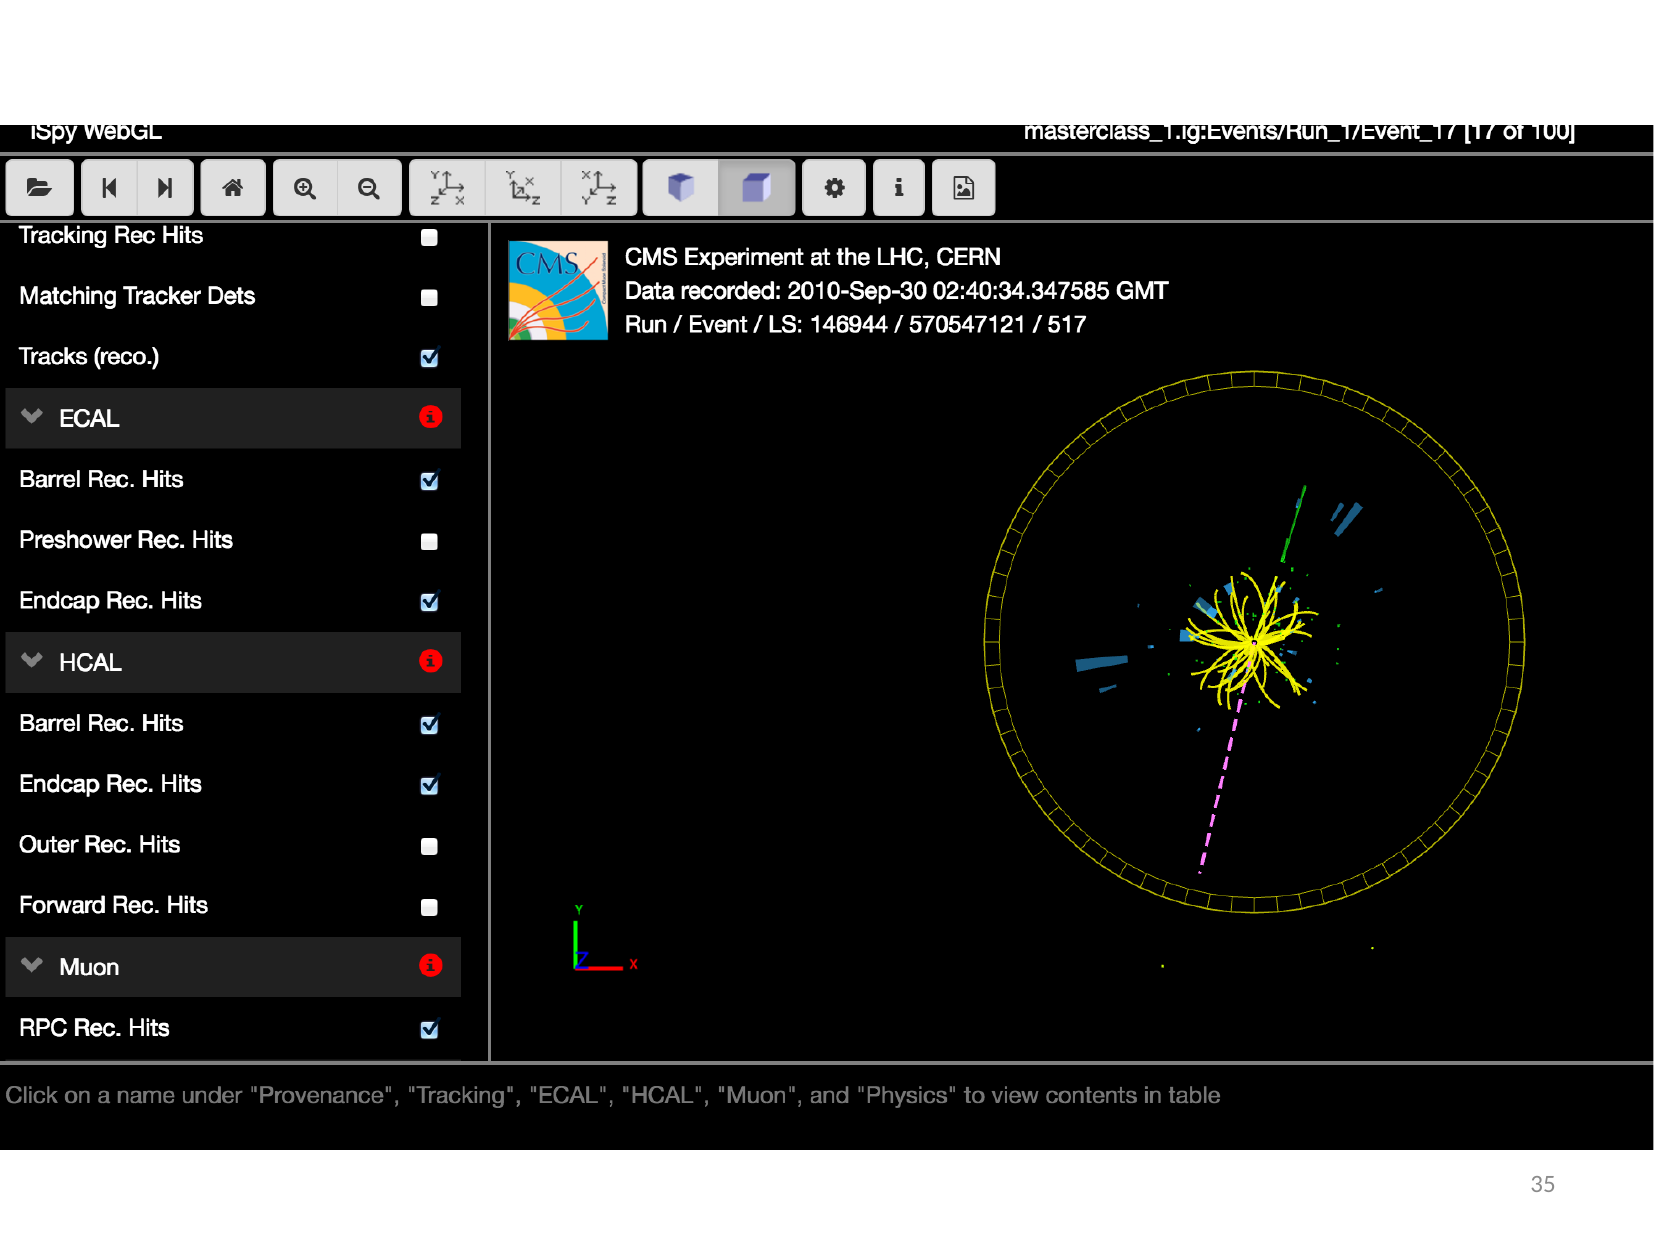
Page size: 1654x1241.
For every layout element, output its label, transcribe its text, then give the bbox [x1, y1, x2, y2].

picture [0, 125, 1654, 1150]
slide_number <numéro> [1185, 1150, 1571, 1216]
